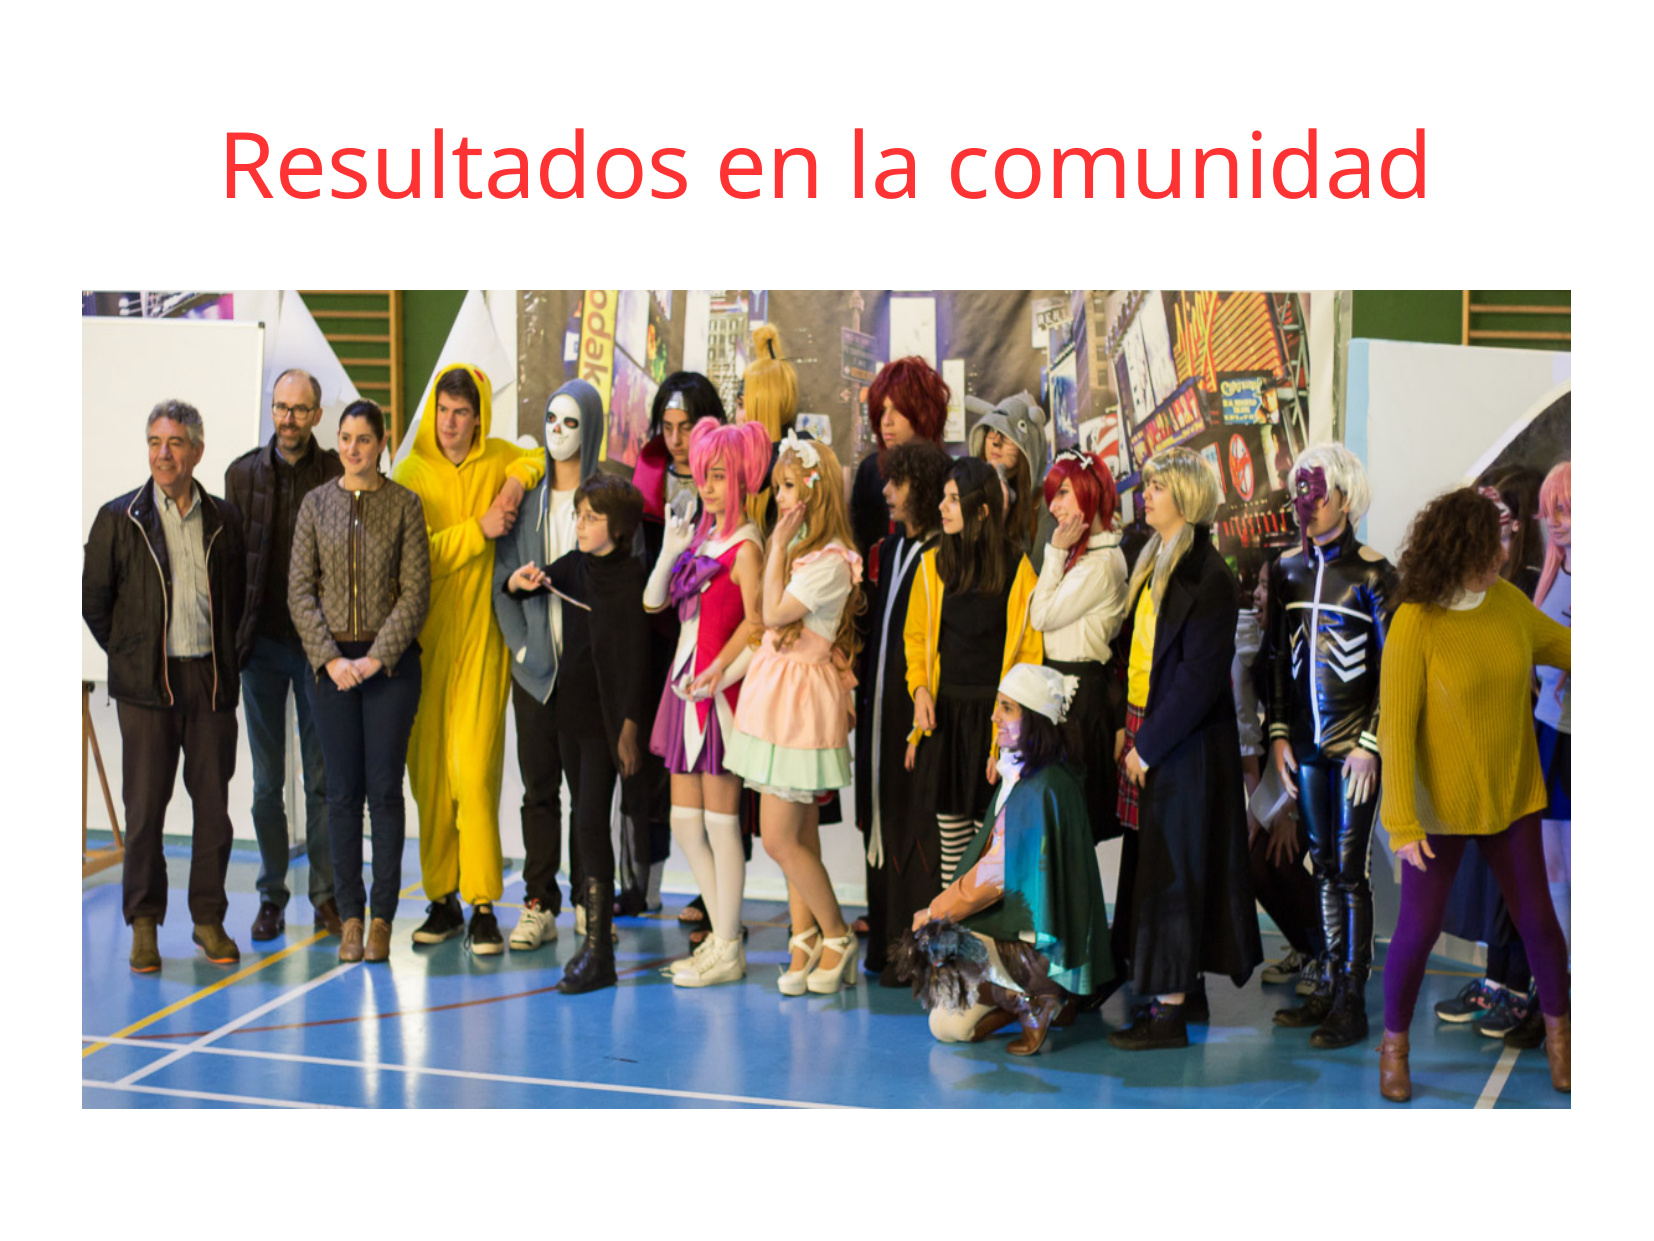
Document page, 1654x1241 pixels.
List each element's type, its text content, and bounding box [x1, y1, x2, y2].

picture [82, 290, 1571, 1109]
title Resultados en la comunidad [82, 49, 1571, 257]
